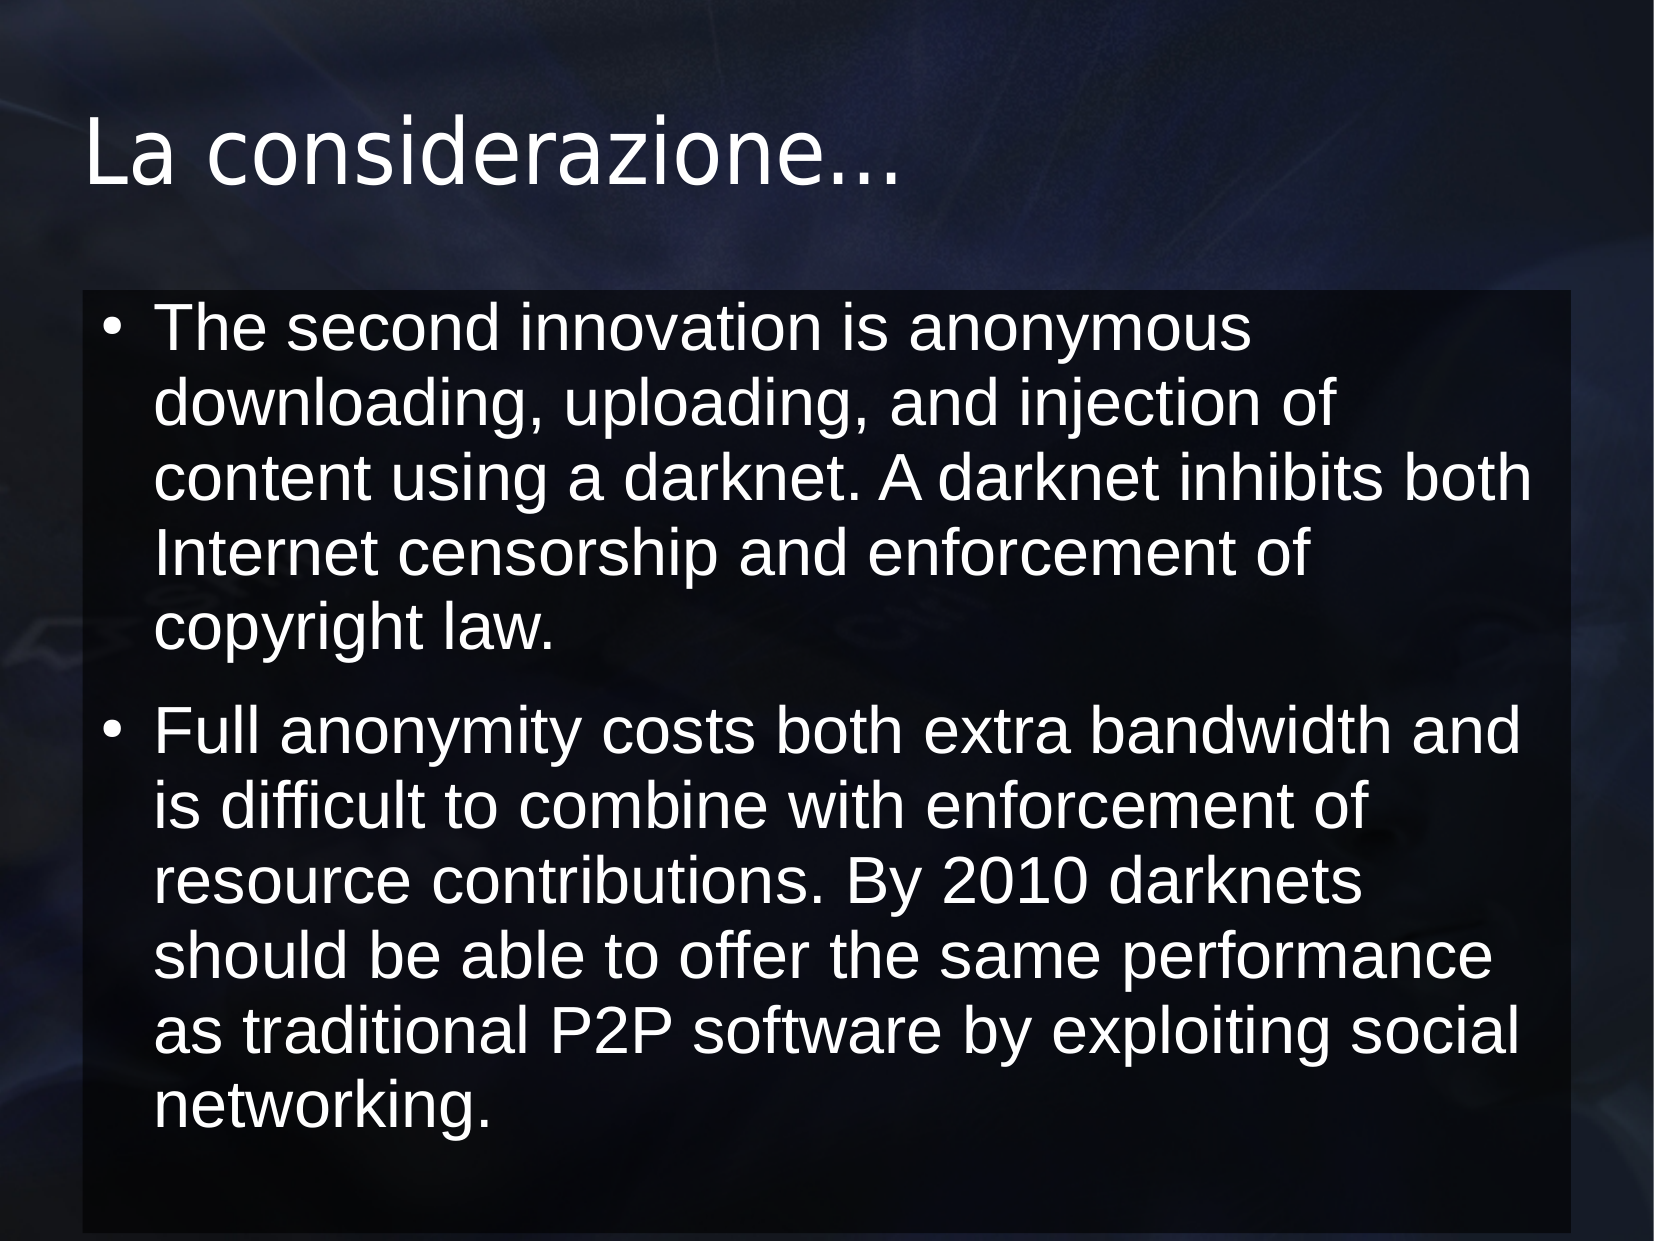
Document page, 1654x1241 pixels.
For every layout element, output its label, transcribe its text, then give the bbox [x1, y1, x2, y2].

list The second innovation is anonymous downloading, uploading, and injection of content using a darknet. A darknet inhibits both Internet censorship and enforcement of copyright law. Full anonymity costs both extra bandwidth and is difficult to combine with enforcement of resource contributions. By 2010 darknets should be able to offer the same performance as traditional P2P software by exploiting social networking. [82, 290, 1571, 1234]
title La considerazione... [82, 49, 1571, 257]
picture [0, 0, 1654, 1241]
